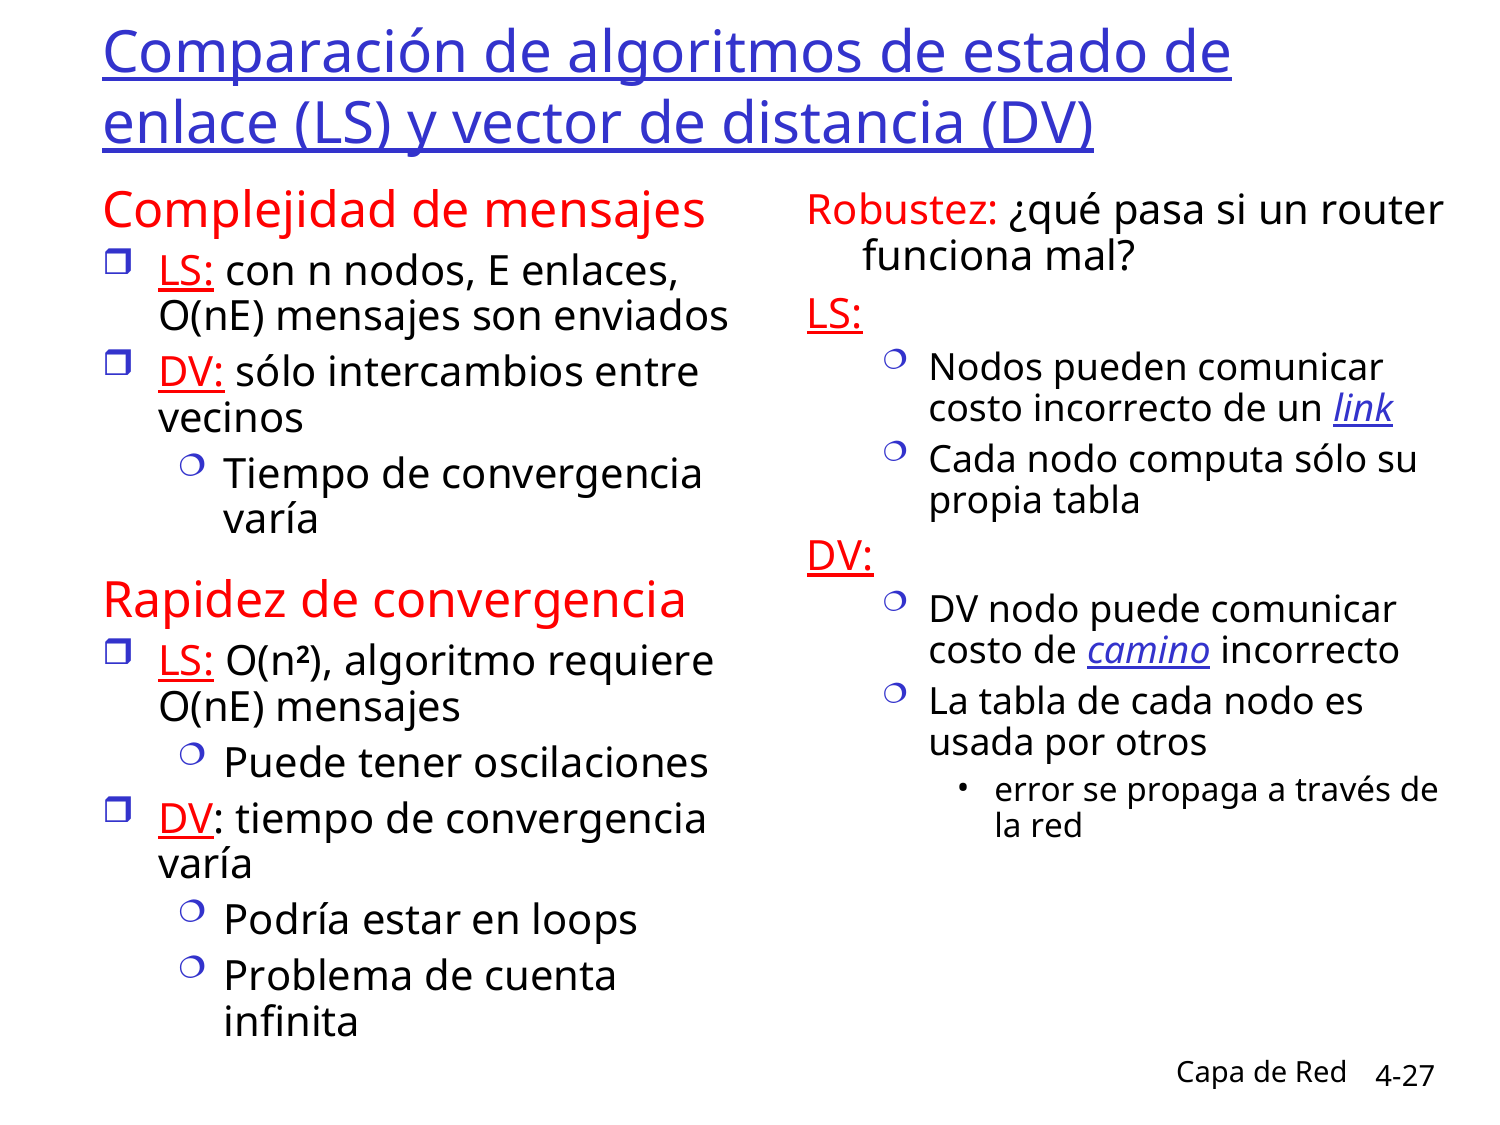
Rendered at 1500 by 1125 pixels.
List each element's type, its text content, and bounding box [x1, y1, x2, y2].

list Robustez: ¿qué pasa si un router funciona mal? LS: Nodos pueden comunicar costo incorrecto de un link Cada nodo computa sólo su propia tabla DV: DV nodo puede comunicar costo de camino incorrecto La tabla de cada nodo es usada por otros error se propaga a través de la red [792, 180, 1464, 1066]
list Complejidad de mensajes LS: con n nodos, E enlaces, O(nE) mensajes son enviados DV: sólo intercambios entre vecinos Tiempo de convergencia varía Rapidez de convergencia LS: O(n2), algoritmo requiere O(nE) mensajes Puede tener oscilaciones DV: tiempo de convergencia varía Podría estar en loops Problema de cuenta infinita [87, 176, 759, 1066]
title Comparación de algoritmos de estado de enlace (LS) y vector de distancia (DV) [87, 15, 1363, 158]
